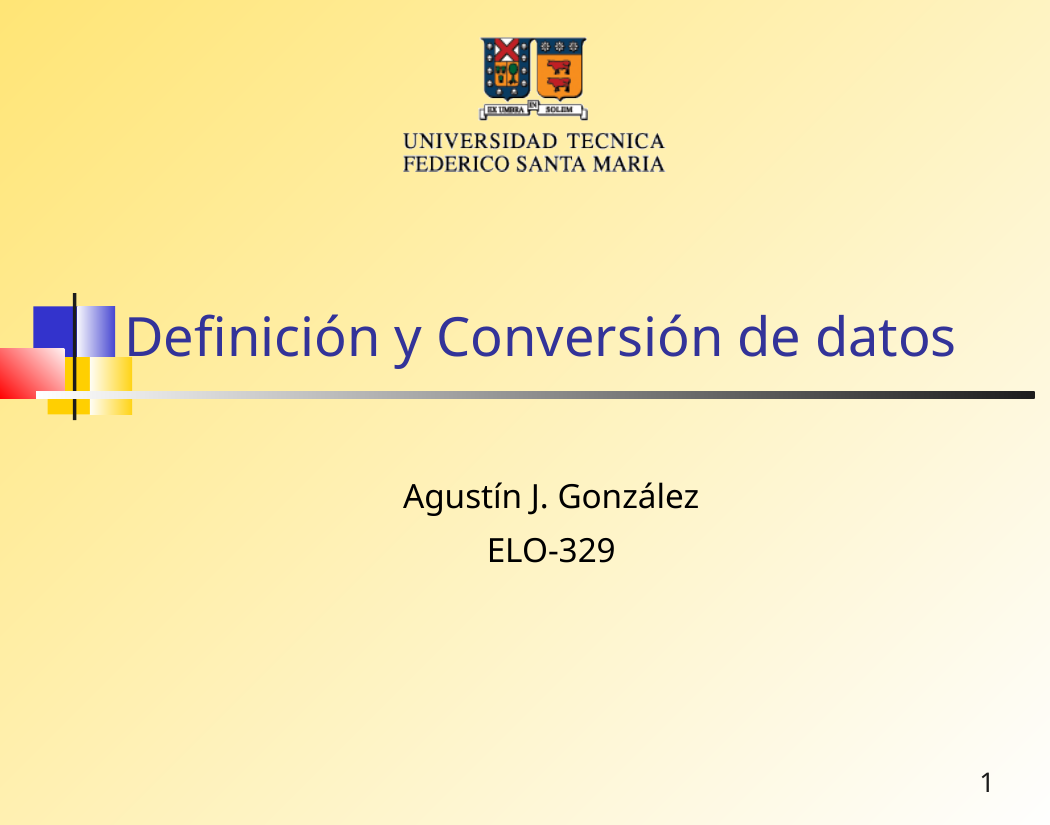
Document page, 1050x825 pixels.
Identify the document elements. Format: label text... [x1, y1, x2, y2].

title Definición y Conversión de datos [113, 201, 1007, 378]
subtitle Agustín J. González ELO-329 [157, 467, 893, 679]
picture [402, 36, 666, 172]
